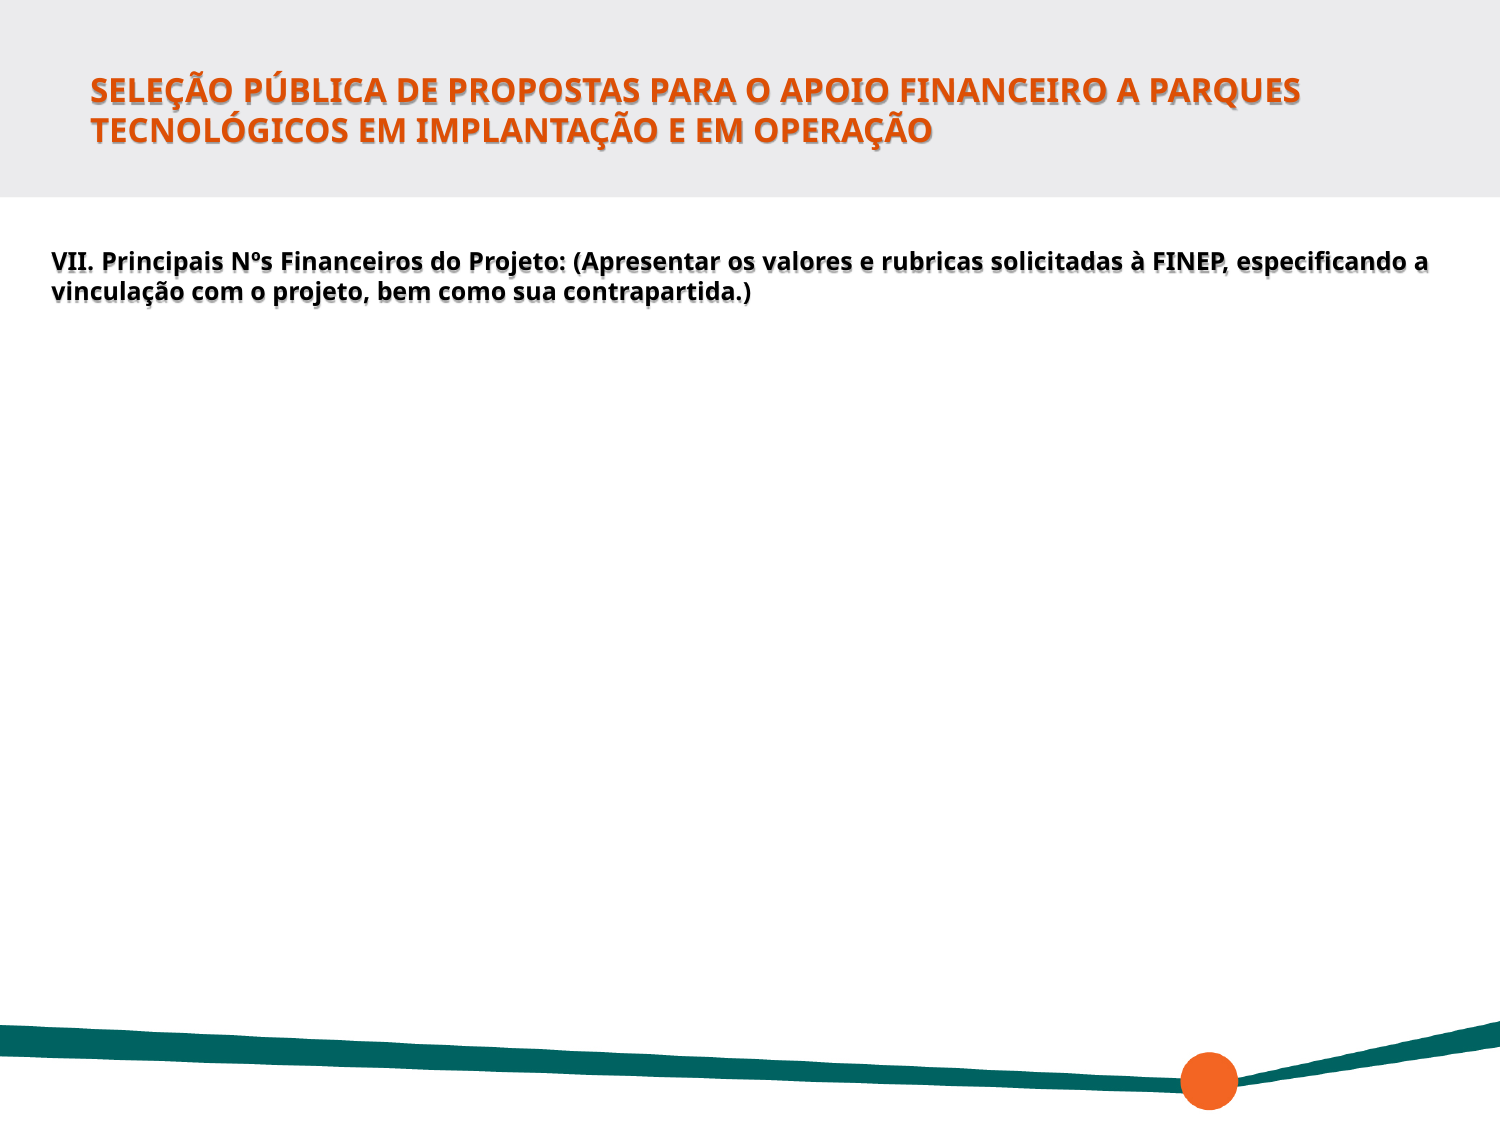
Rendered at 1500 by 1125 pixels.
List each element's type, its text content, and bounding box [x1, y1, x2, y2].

list VII. Principais Nºs Financeiros do Projeto: (Apresentar os valores e rubricas solicitadas à FINEP, especificando a vinculação com o projeto, bem como sua contrapartida.) [36, 237, 1455, 653]
title SELEÇÃO PÚBLICA DE PROPOSTAS PARA O APOIO FINANCEIRO A PARQUES TECNOLÓGICOS EM IMPLANTAÇÃO E EM OPERAÇÃO [75, 45, 1426, 173]
